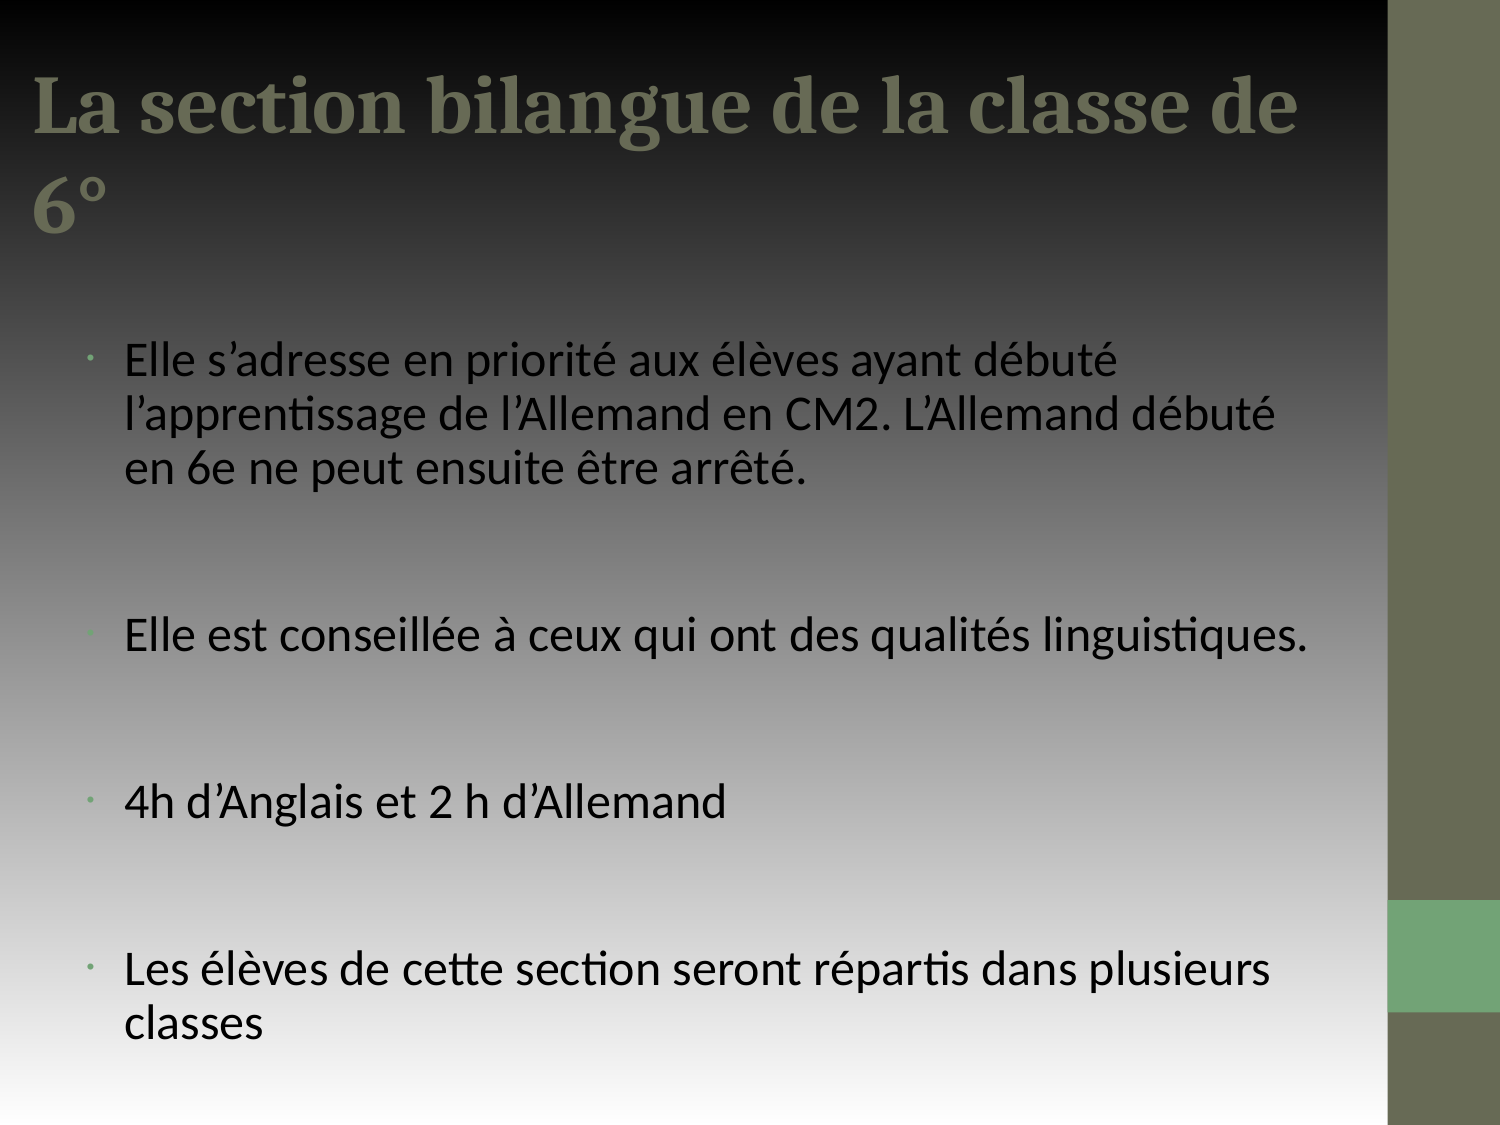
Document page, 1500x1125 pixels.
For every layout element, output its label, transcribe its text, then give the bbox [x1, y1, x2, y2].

title La section bilangue de la classe de 6° [17, 42, 1388, 231]
list Elle s’adresse en priorité aux élèves ayant débuté l’apprentissage de l’Allemand en CM2. L’Allemand débuté en 6e ne peut ensuite être arrêté. Elle est conseillée à ceux qui ont des qualités linguistiques. 4h d’Anglais et 2 h d’Allemand Les élèves de cette section seront répartis dans plusieurs classes [53, 326, 1341, 976]
